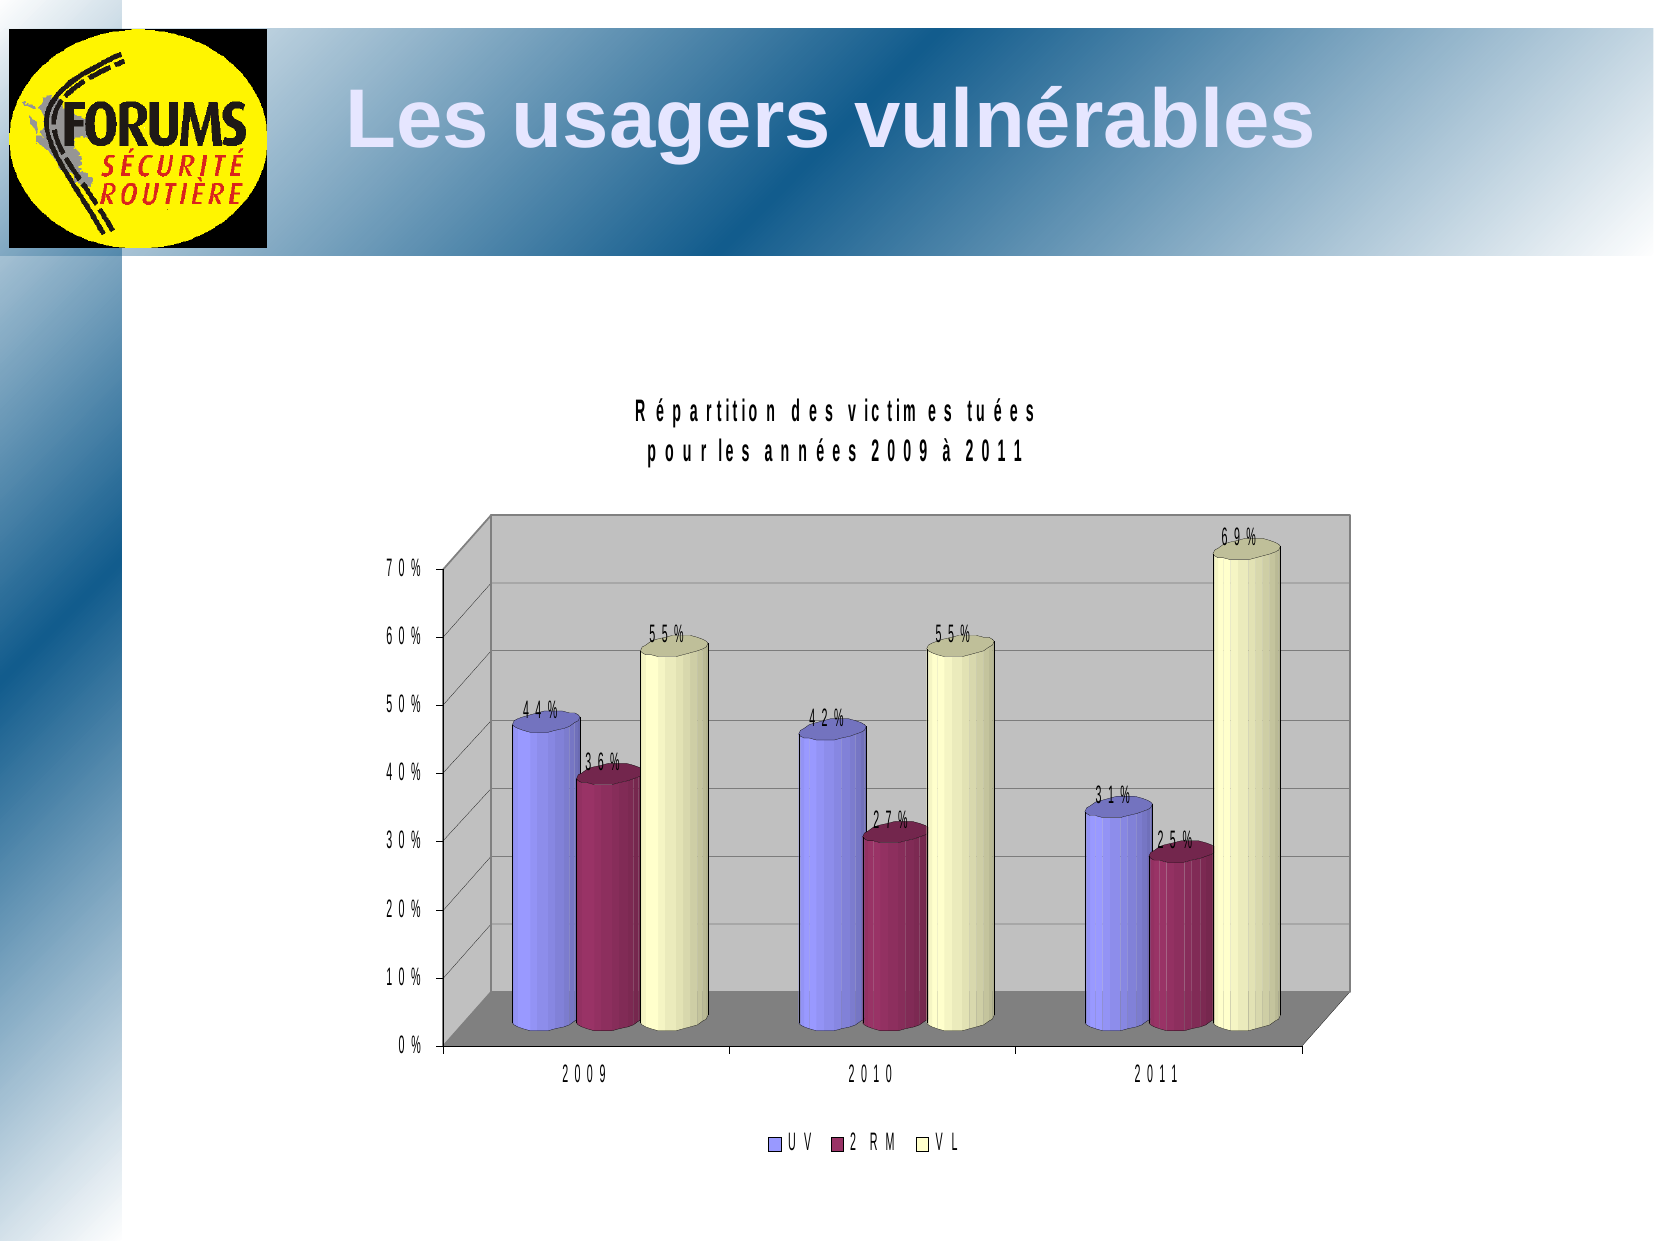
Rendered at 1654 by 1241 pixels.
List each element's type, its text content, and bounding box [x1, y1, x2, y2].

picture [315, 354, 1418, 1180]
title Les usagers vulnérables [267, 71, 1538, 165]
picture [9, 29, 267, 249]
